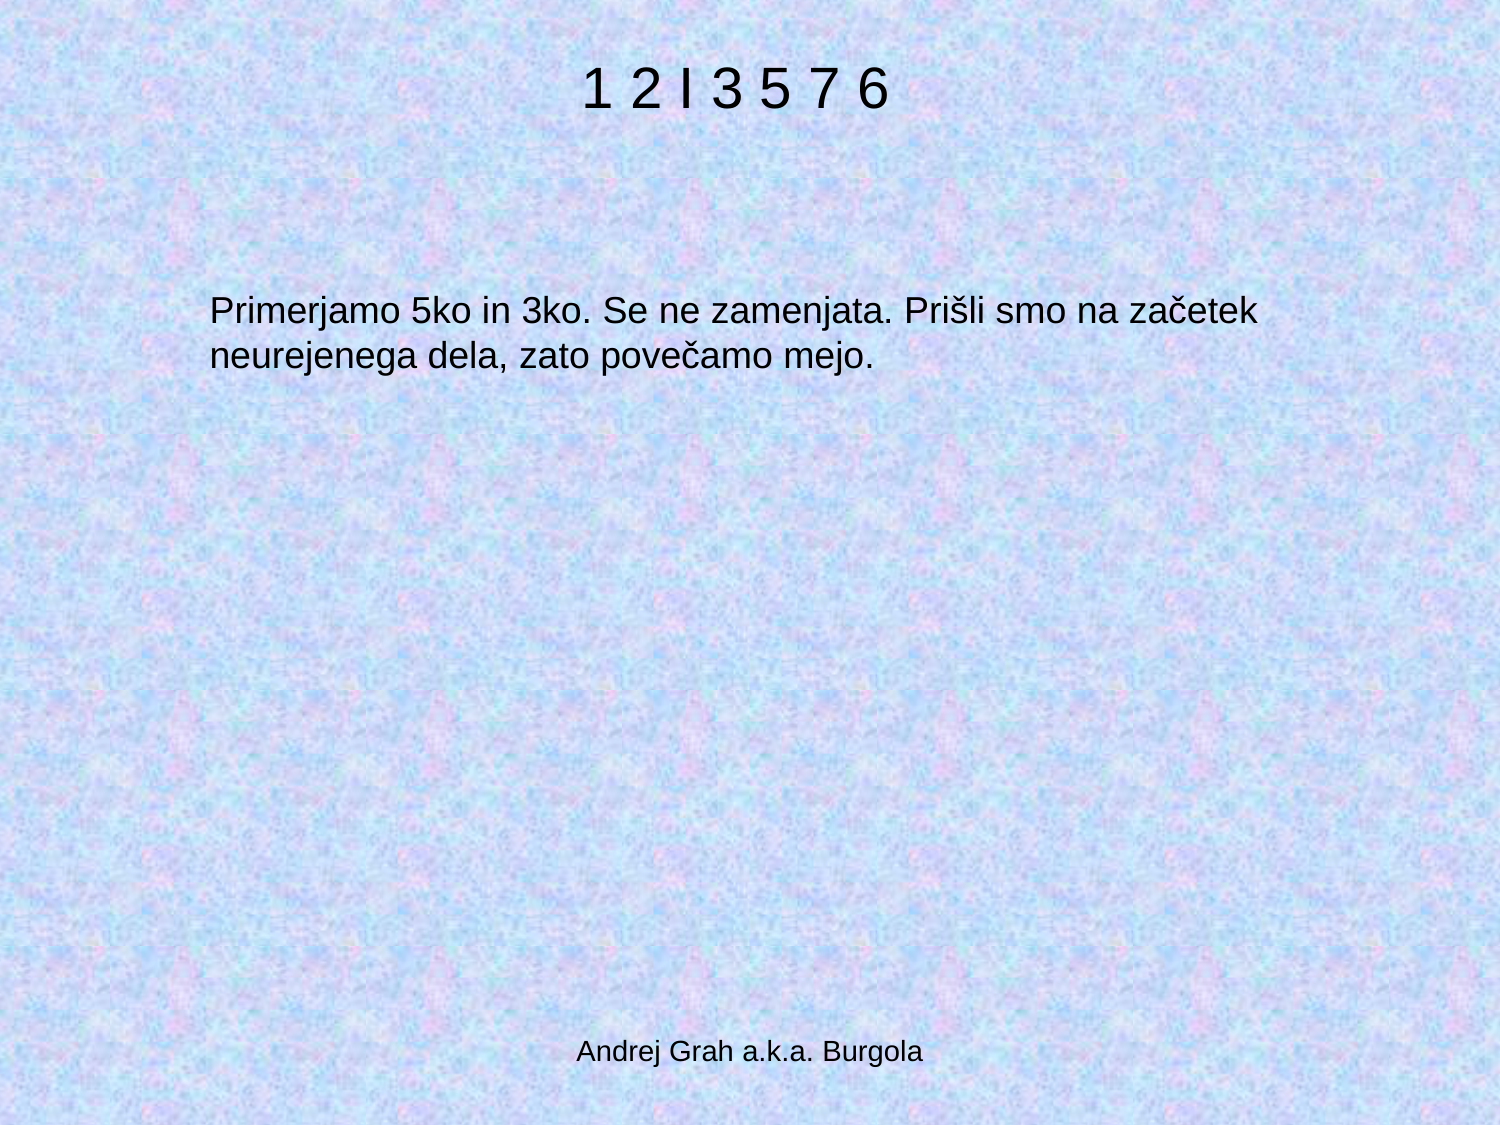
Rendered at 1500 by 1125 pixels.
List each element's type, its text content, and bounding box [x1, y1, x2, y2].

text_box 1 2 I 3 5 7 6 [265, 42, 1223, 129]
picture [0, 0, 1500, 1125]
text_box Primerjamo 5ko in 3ko. Se ne zamenjata. Prišli smo na začetek neurejenega dela, zato povečamo mejo. [194, 278, 1317, 385]
text_box Andrej Grah a.k.a. Burgola [512, 1024, 988, 1103]
